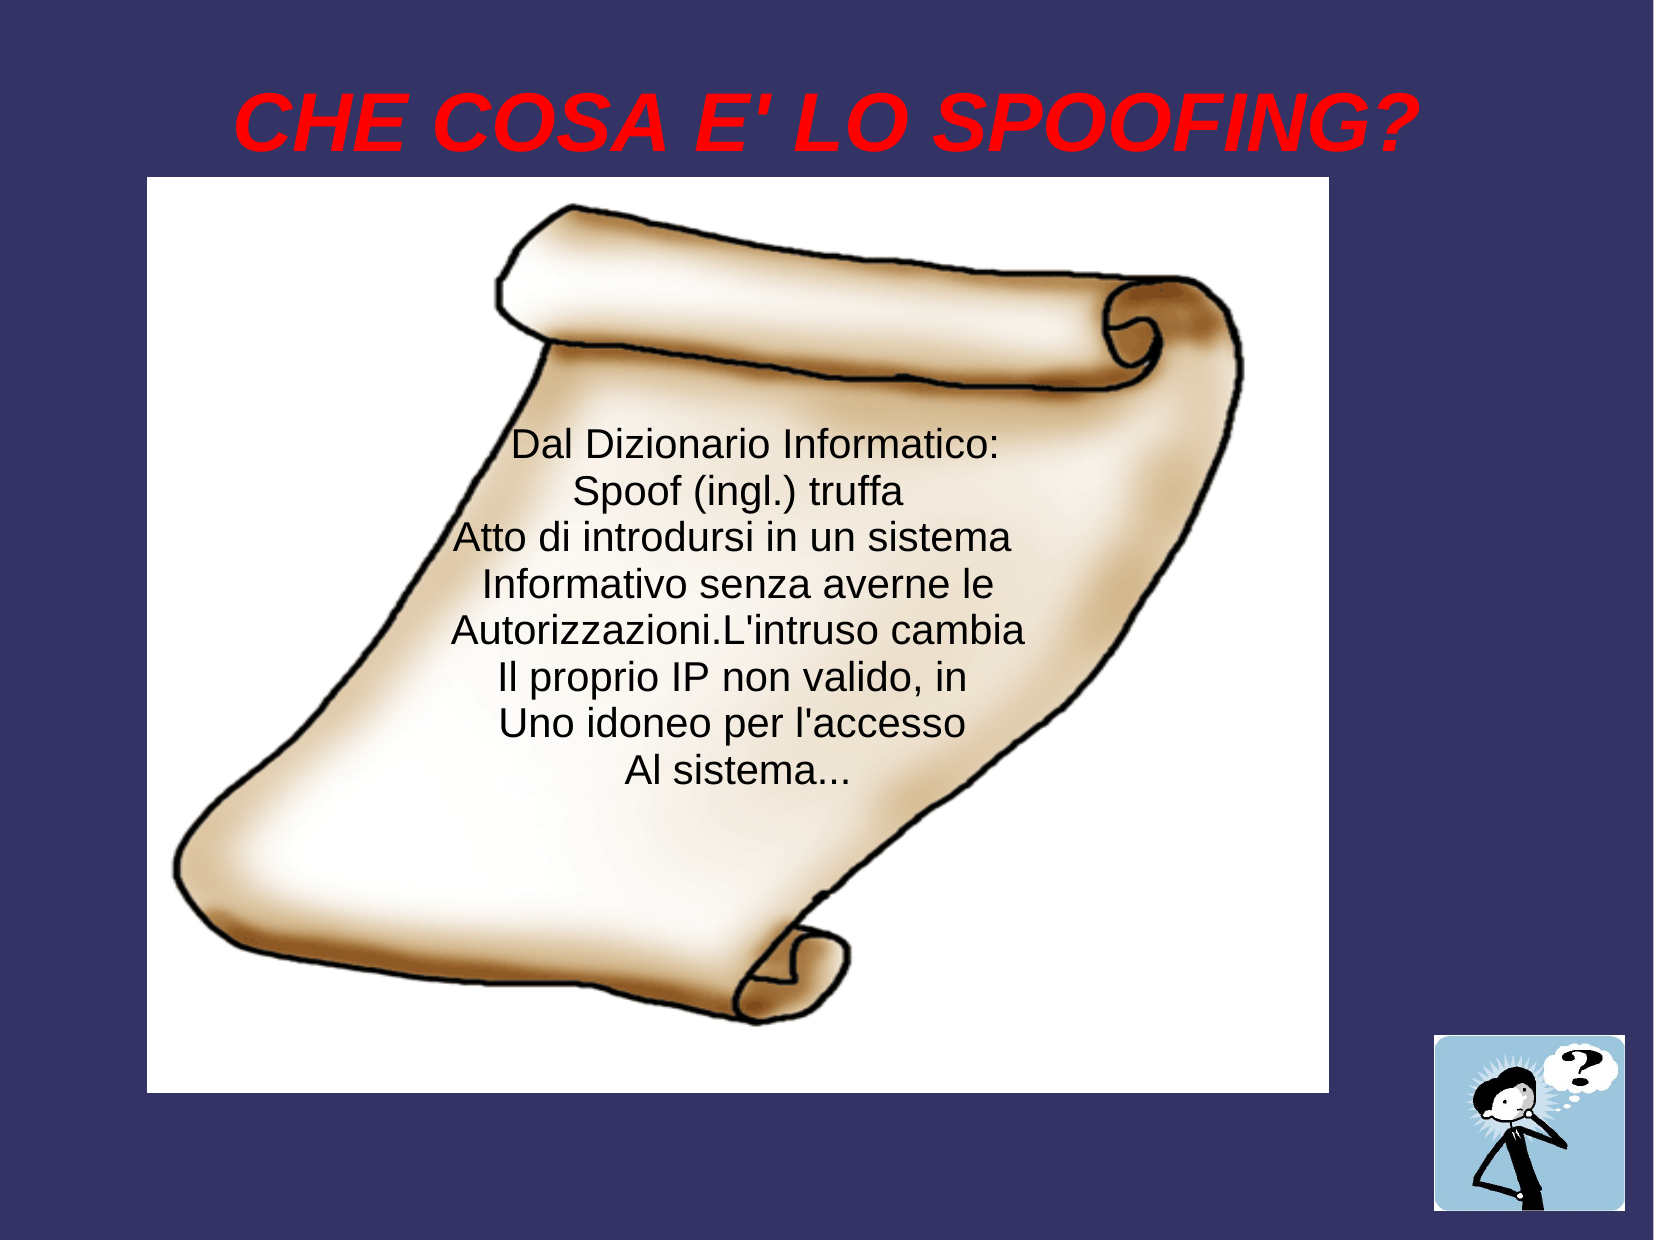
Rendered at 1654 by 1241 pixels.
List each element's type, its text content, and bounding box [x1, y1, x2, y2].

title CHE COSA E' LO SPOOFING? [121, 19, 1534, 227]
picture [1434, 1035, 1625, 1211]
picture [147, 177, 1329, 1093]
